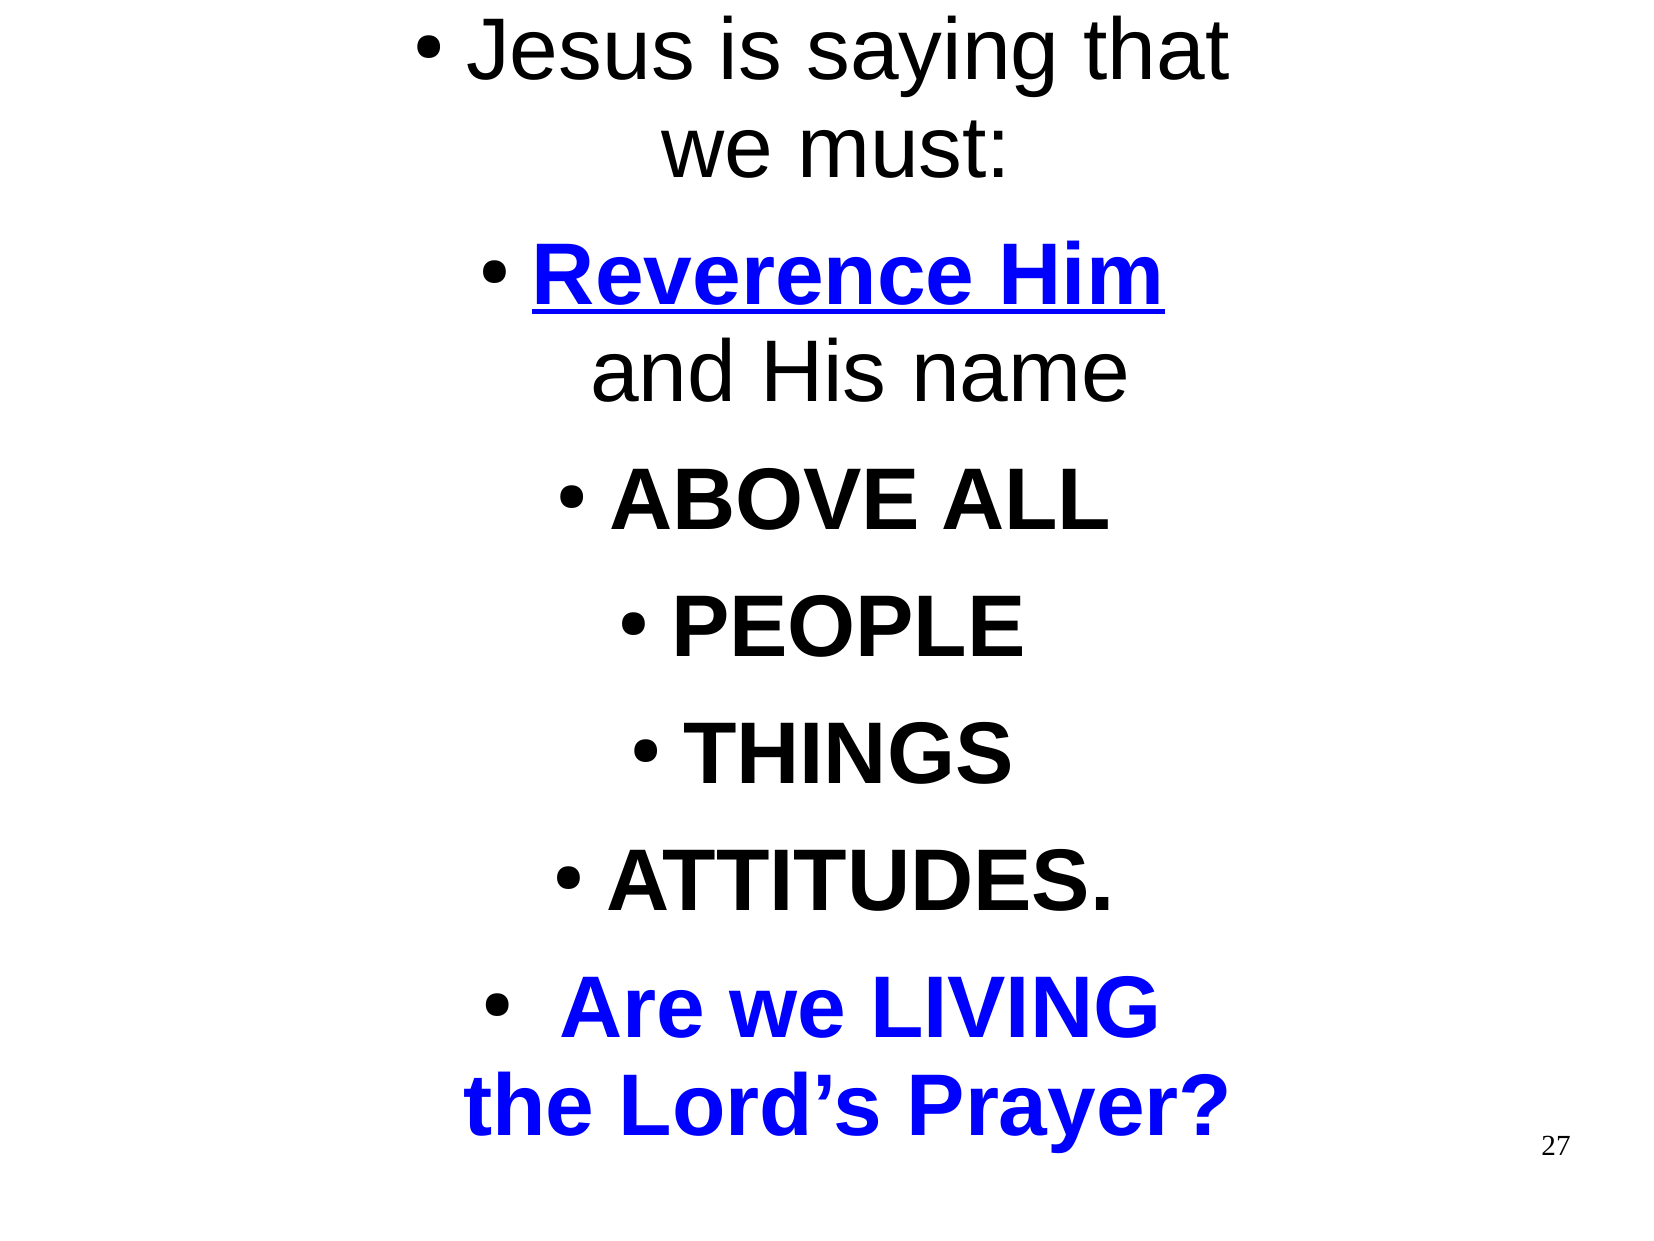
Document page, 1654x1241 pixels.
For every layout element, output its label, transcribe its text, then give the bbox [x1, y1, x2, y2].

list Jesus is saying that we must: Reverence Him and His name ABOVE ALL PEOPLE THINGS ATTITUDES. Are we LIVING the Lord’s Prayer? [0, 0, 1651, 1238]
